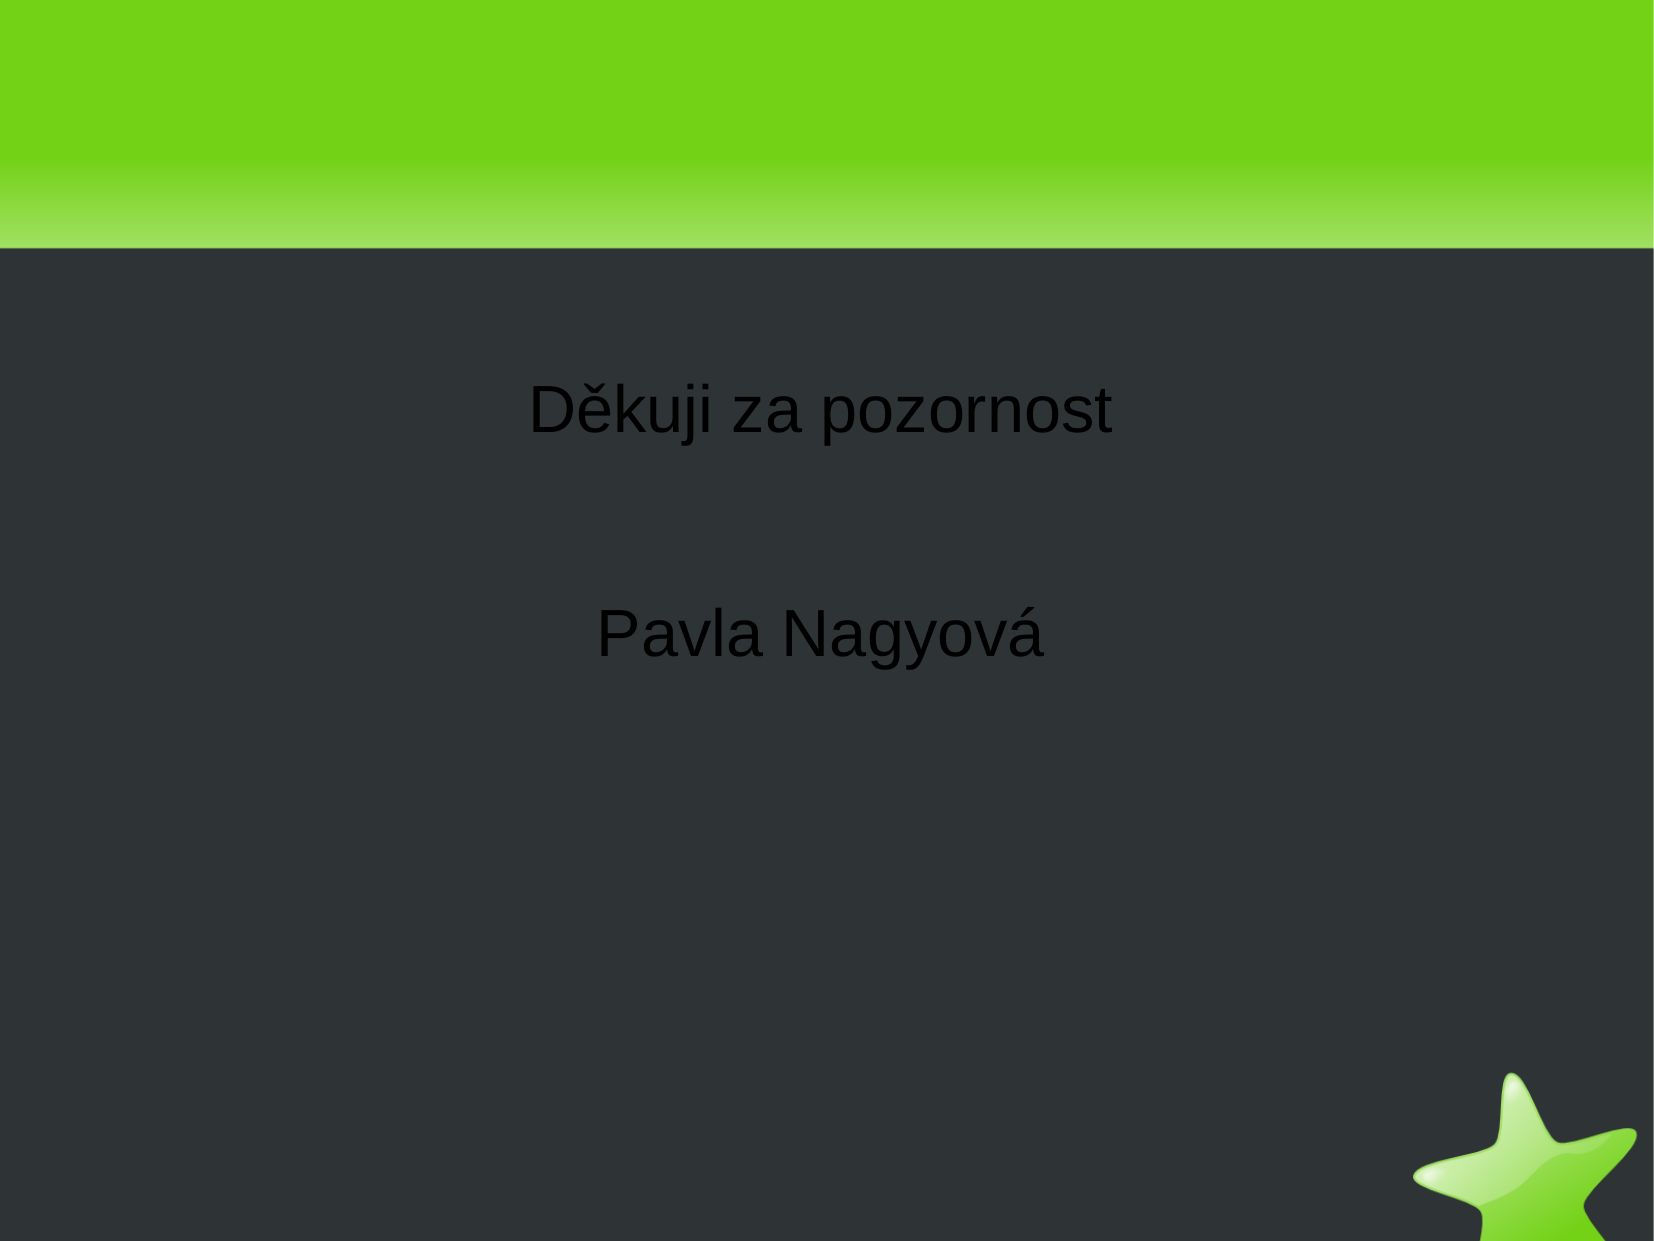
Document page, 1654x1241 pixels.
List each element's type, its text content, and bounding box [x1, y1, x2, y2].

subtitle Děkuji za pozornost Pavla Nagyová [76, 41, 1565, 1109]
picture [0, 0, 1654, 1241]
